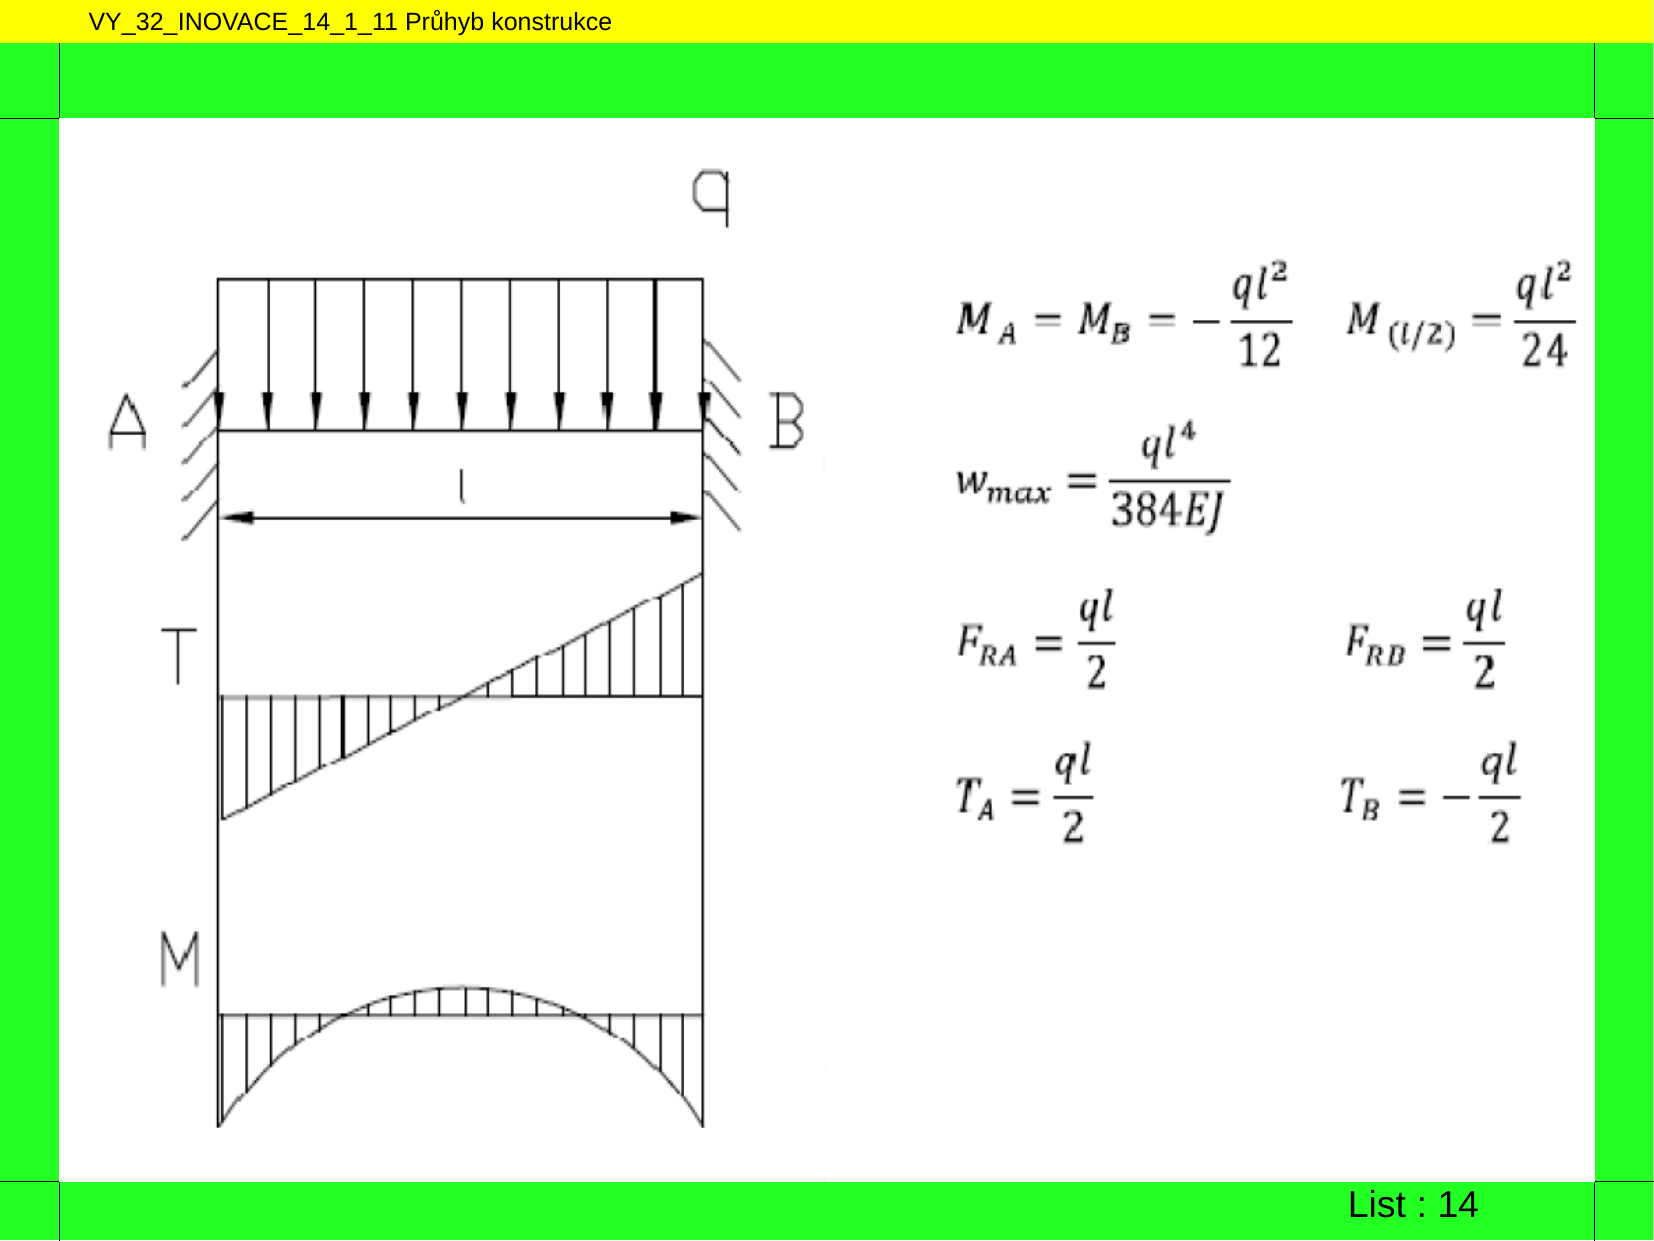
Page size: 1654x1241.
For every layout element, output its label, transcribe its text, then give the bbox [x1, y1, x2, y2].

picture [59, 118, 1595, 1182]
text_box VY_32_INOVACE_14_1_11 Průhyb konstrukce [0, 0, 1654, 43]
text_box List : <číslo> [1357, 1176, 1599, 1241]
